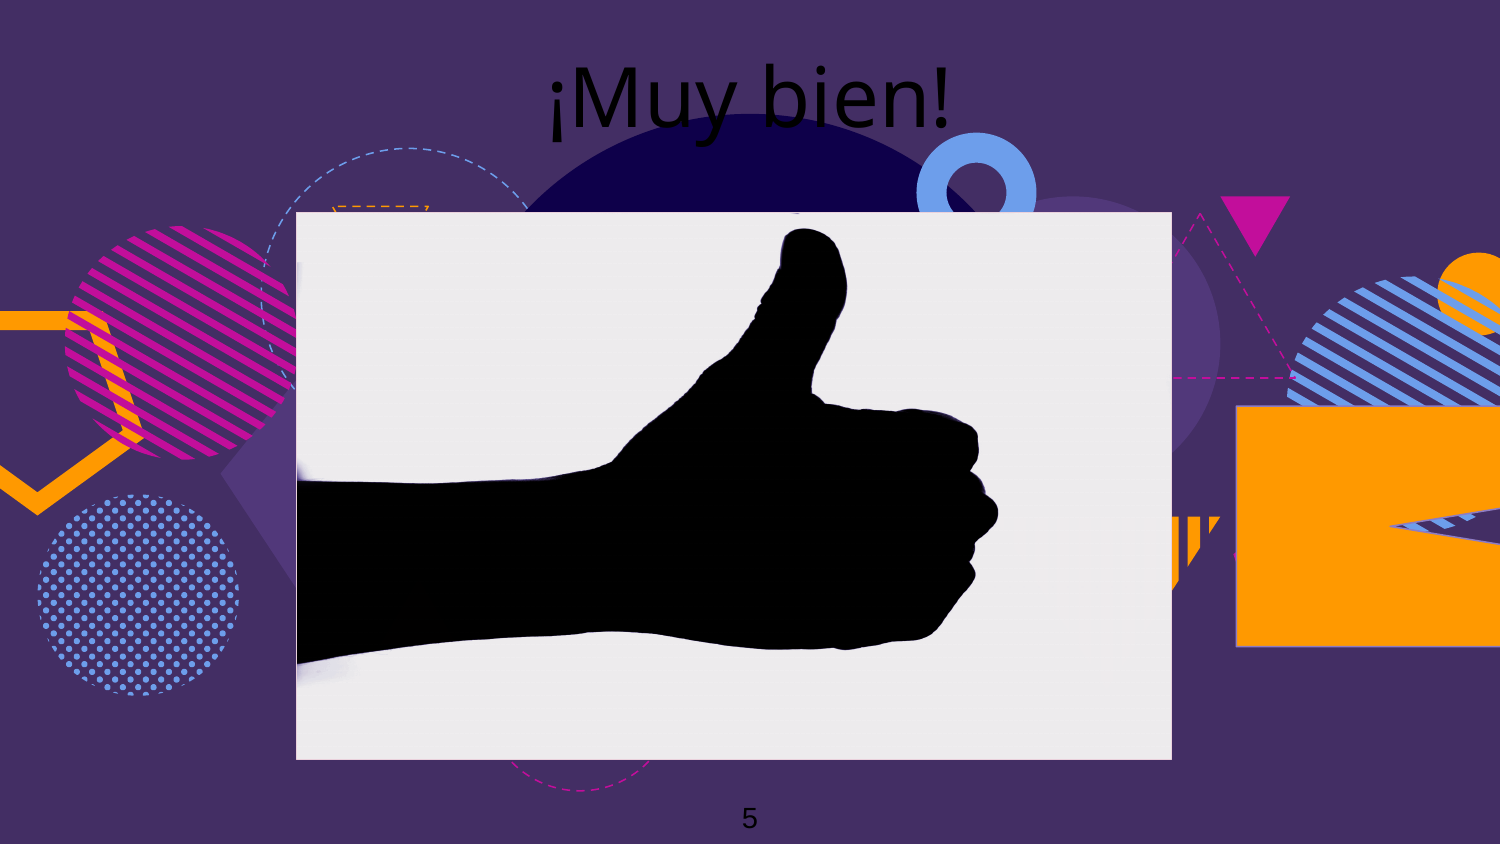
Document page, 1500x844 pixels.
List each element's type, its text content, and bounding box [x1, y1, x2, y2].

picture [297, 213, 1171, 759]
title ¡Muy bien! [335, 0, 1165, 189]
slide_number <número> [705, 783, 795, 844]
text_box [1236, 406, 1500, 647]
